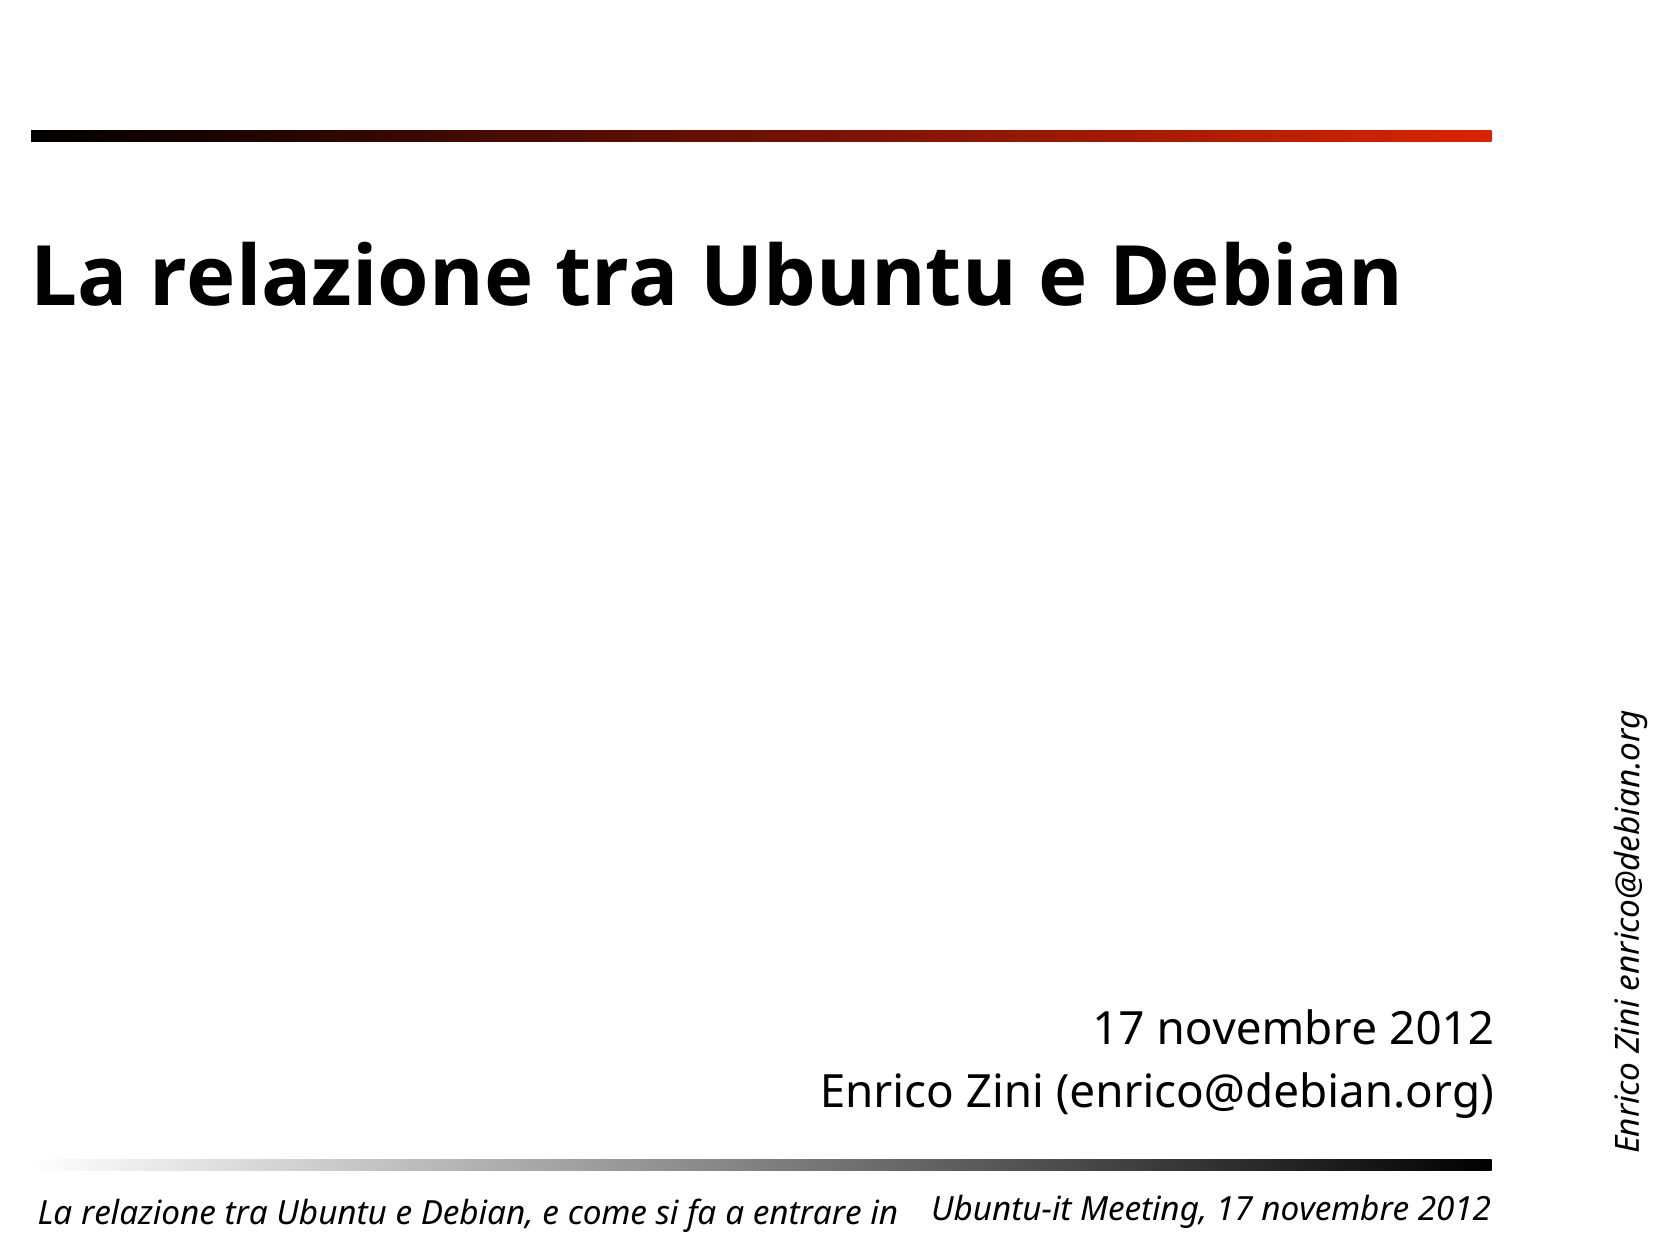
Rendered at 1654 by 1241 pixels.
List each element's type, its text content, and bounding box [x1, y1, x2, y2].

text_box La relazione tra Ubuntu e Debian [30, 216, 1495, 341]
text_box 17 novembre 2012 Enrico Zini (enrico@debian.org) [624, 933, 1495, 1154]
